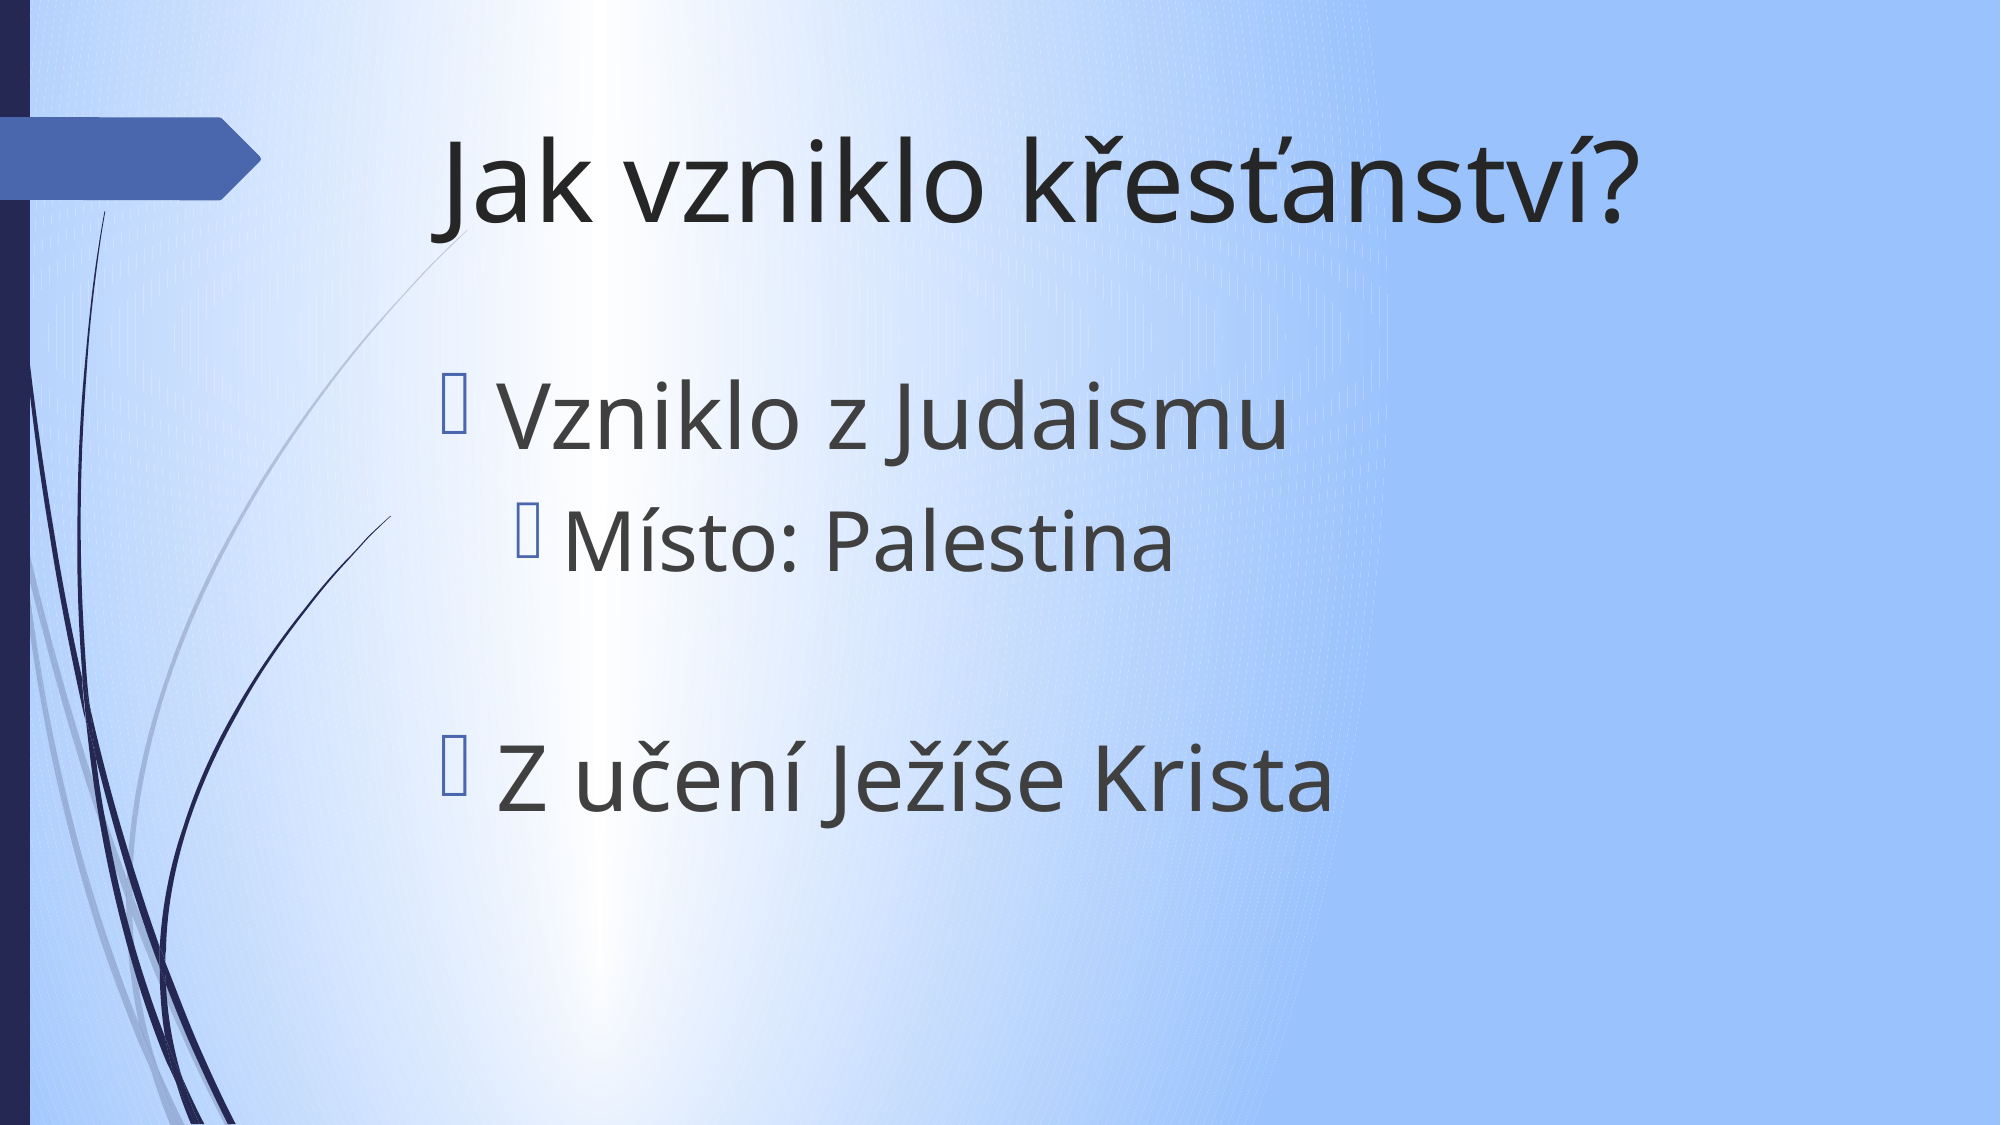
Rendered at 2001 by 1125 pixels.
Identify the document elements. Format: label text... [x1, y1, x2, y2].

title Jak vzniklo křesťanství? [425, 102, 1888, 313]
list Vzniklo z Judaismu Místo: Palestina Z učení Ježíše Krista [424, 350, 1888, 970]
